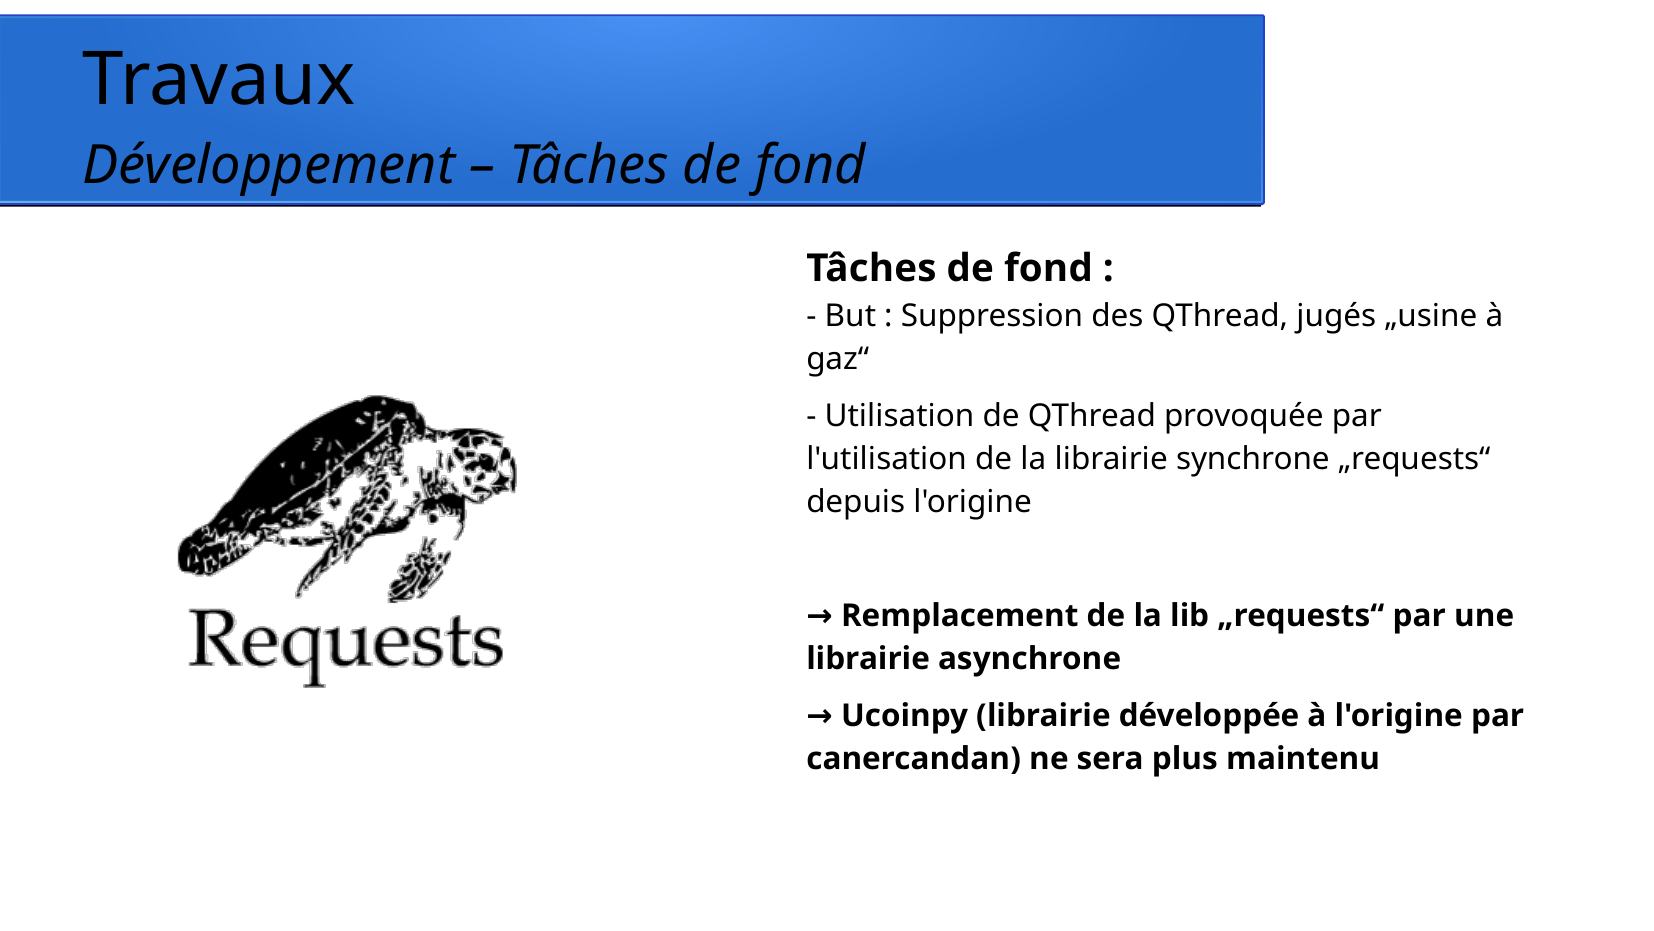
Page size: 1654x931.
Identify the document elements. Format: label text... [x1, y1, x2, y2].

title Travaux Développement – Tâches de fond [82, 28, 1235, 196]
picture [169, 377, 520, 691]
list Tâches de fond : - But : Suppression des QThread, jugés „usine à gaz“ - Utilisation de QThread provoquée par l'utilisation de la librairie synchrone „requests“ depuis l'origine → Remplacement de la lib „requests“ par une librairie asynchrone → Ucoinpy (librairie développée à l'origine par canercandan) ne sera plus maintenu [806, 240, 1533, 780]
